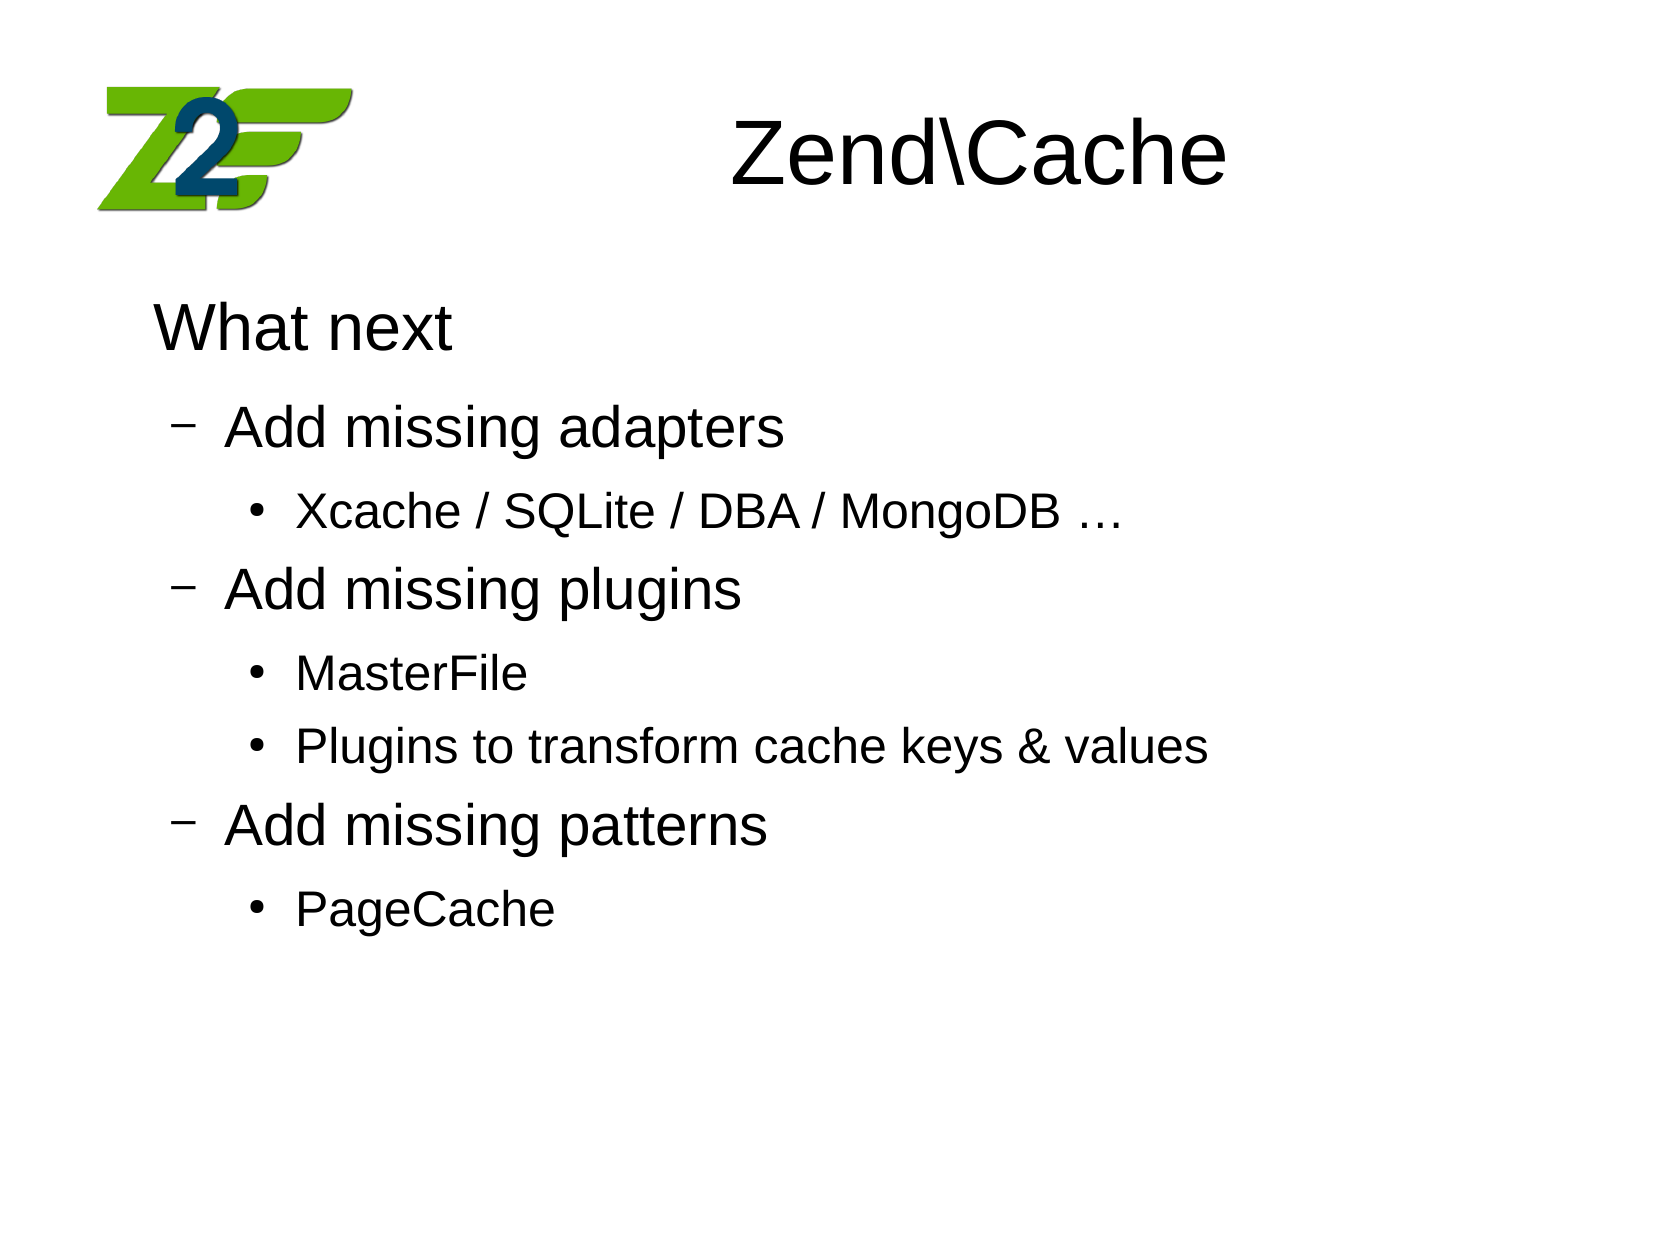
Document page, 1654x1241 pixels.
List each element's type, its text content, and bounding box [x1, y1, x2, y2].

title Zend\Cache [389, 49, 1571, 257]
list What next Add missing adapters Xcache / SQLite / DBA / MongoDB … Add missing plugins MasterFile Plugins to transform cache keys & values Add missing patterns PageCache [82, 290, 1538, 1087]
picture [94, 82, 355, 213]
